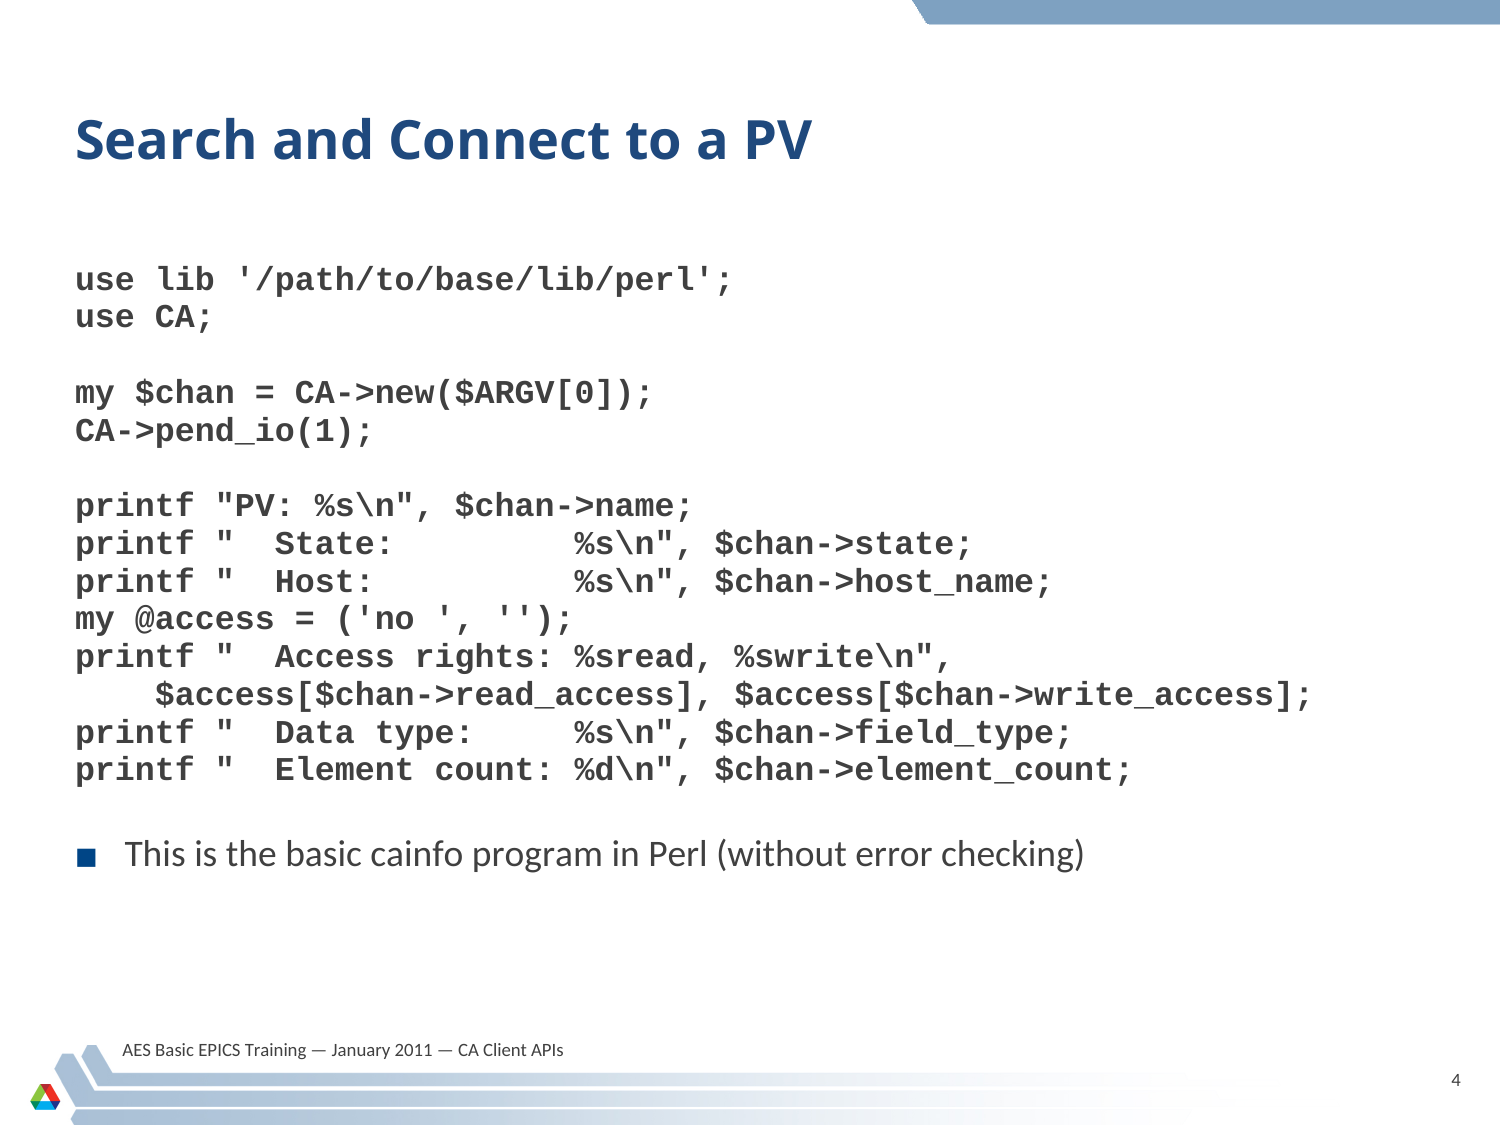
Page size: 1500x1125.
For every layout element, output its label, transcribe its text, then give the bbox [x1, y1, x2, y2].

picture [0, 0, 1500, 26]
list use lib '/path/to/base/lib/perl'; use CA; my $chan = CA->new($ARGV[0]); CA->pend_io(1); printf "PV: %s\n", $chan->name; printf " State: %s\n", $chan->state; printf " Host: %s\n", $chan->host_name; my @access = ('no ', ''); printf " Access rights: %sread, %swrite\n", $access[$chan->read_access], $access[$chan->write_access]; printf " Data type: %s\n", $chan->field_type; printf " Element count: %d\n", $chan->element_count; This is the basic cainfo program in Perl (without error checking) [75, 262, 1426, 991]
picture [0, 1037, 1500, 1125]
title Search and Connect to a PV [75, 52, 1426, 226]
